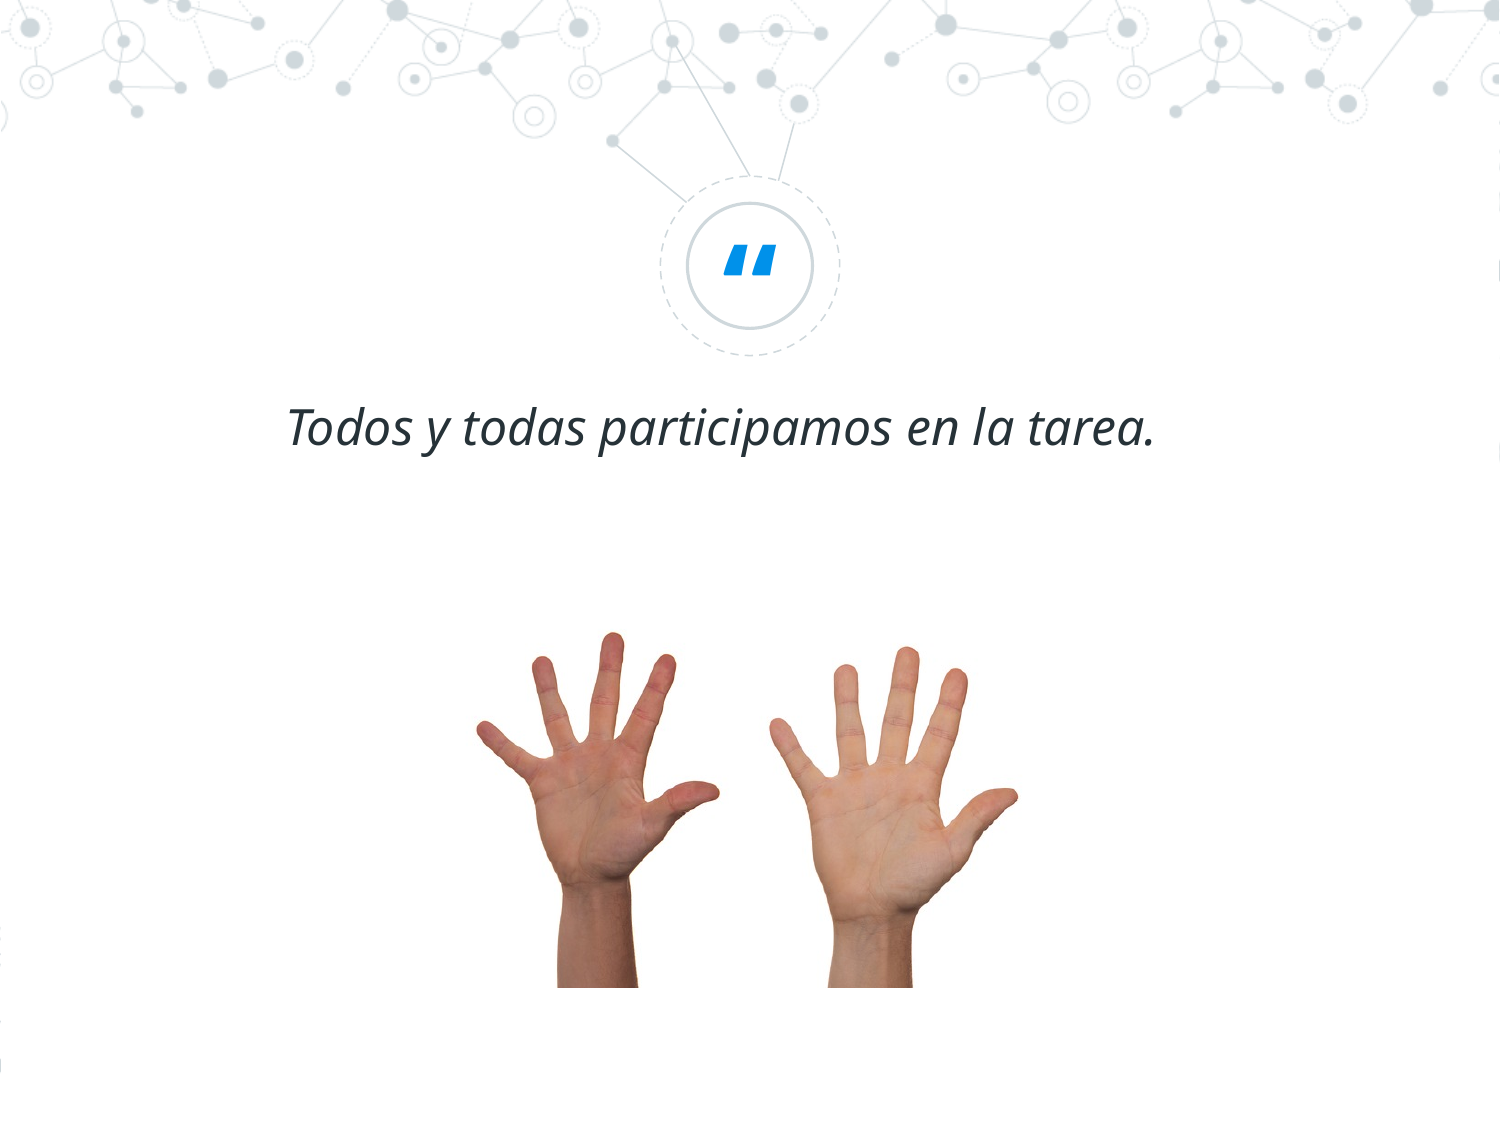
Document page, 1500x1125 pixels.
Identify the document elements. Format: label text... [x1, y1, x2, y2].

picture [0, 0, 1500, 1125]
list Todos y todas participamos en la tarea. [270, 380, 1223, 502]
